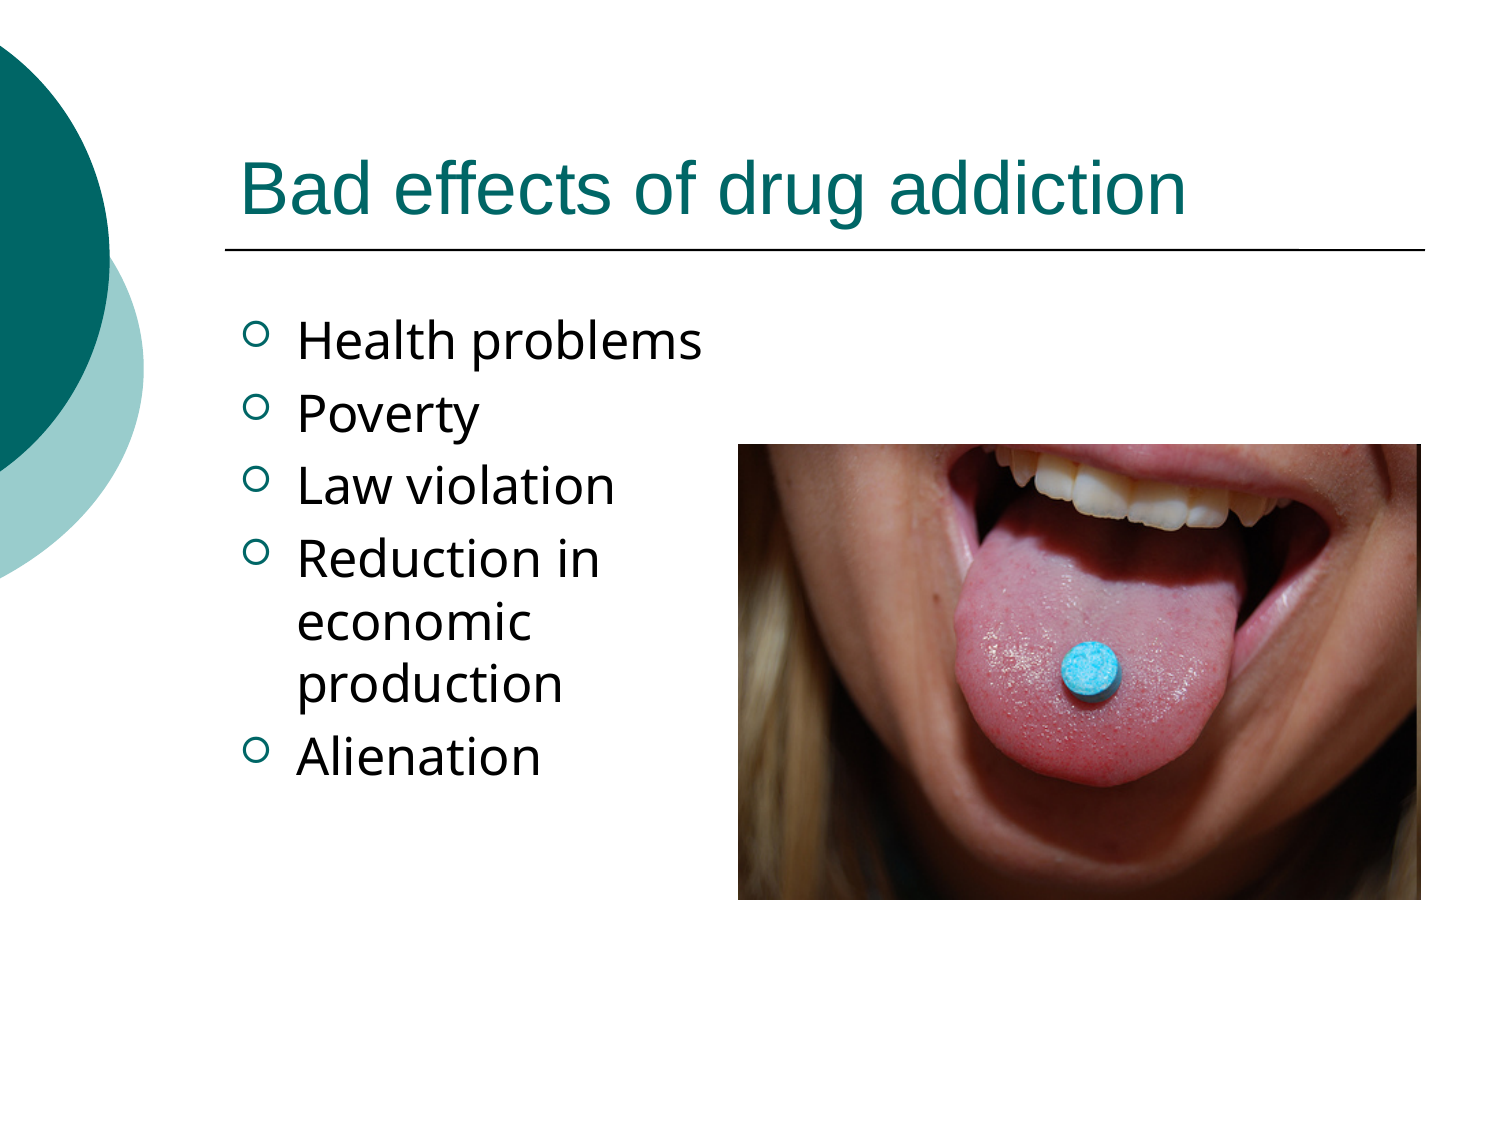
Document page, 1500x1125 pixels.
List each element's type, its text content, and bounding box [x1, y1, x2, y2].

picture [738, 444, 1421, 900]
list Health problems Poverty Law violation Reduction in economic production Alienation [224, 299, 812, 975]
title Bad effects of drug addiction [224, 49, 1425, 237]
